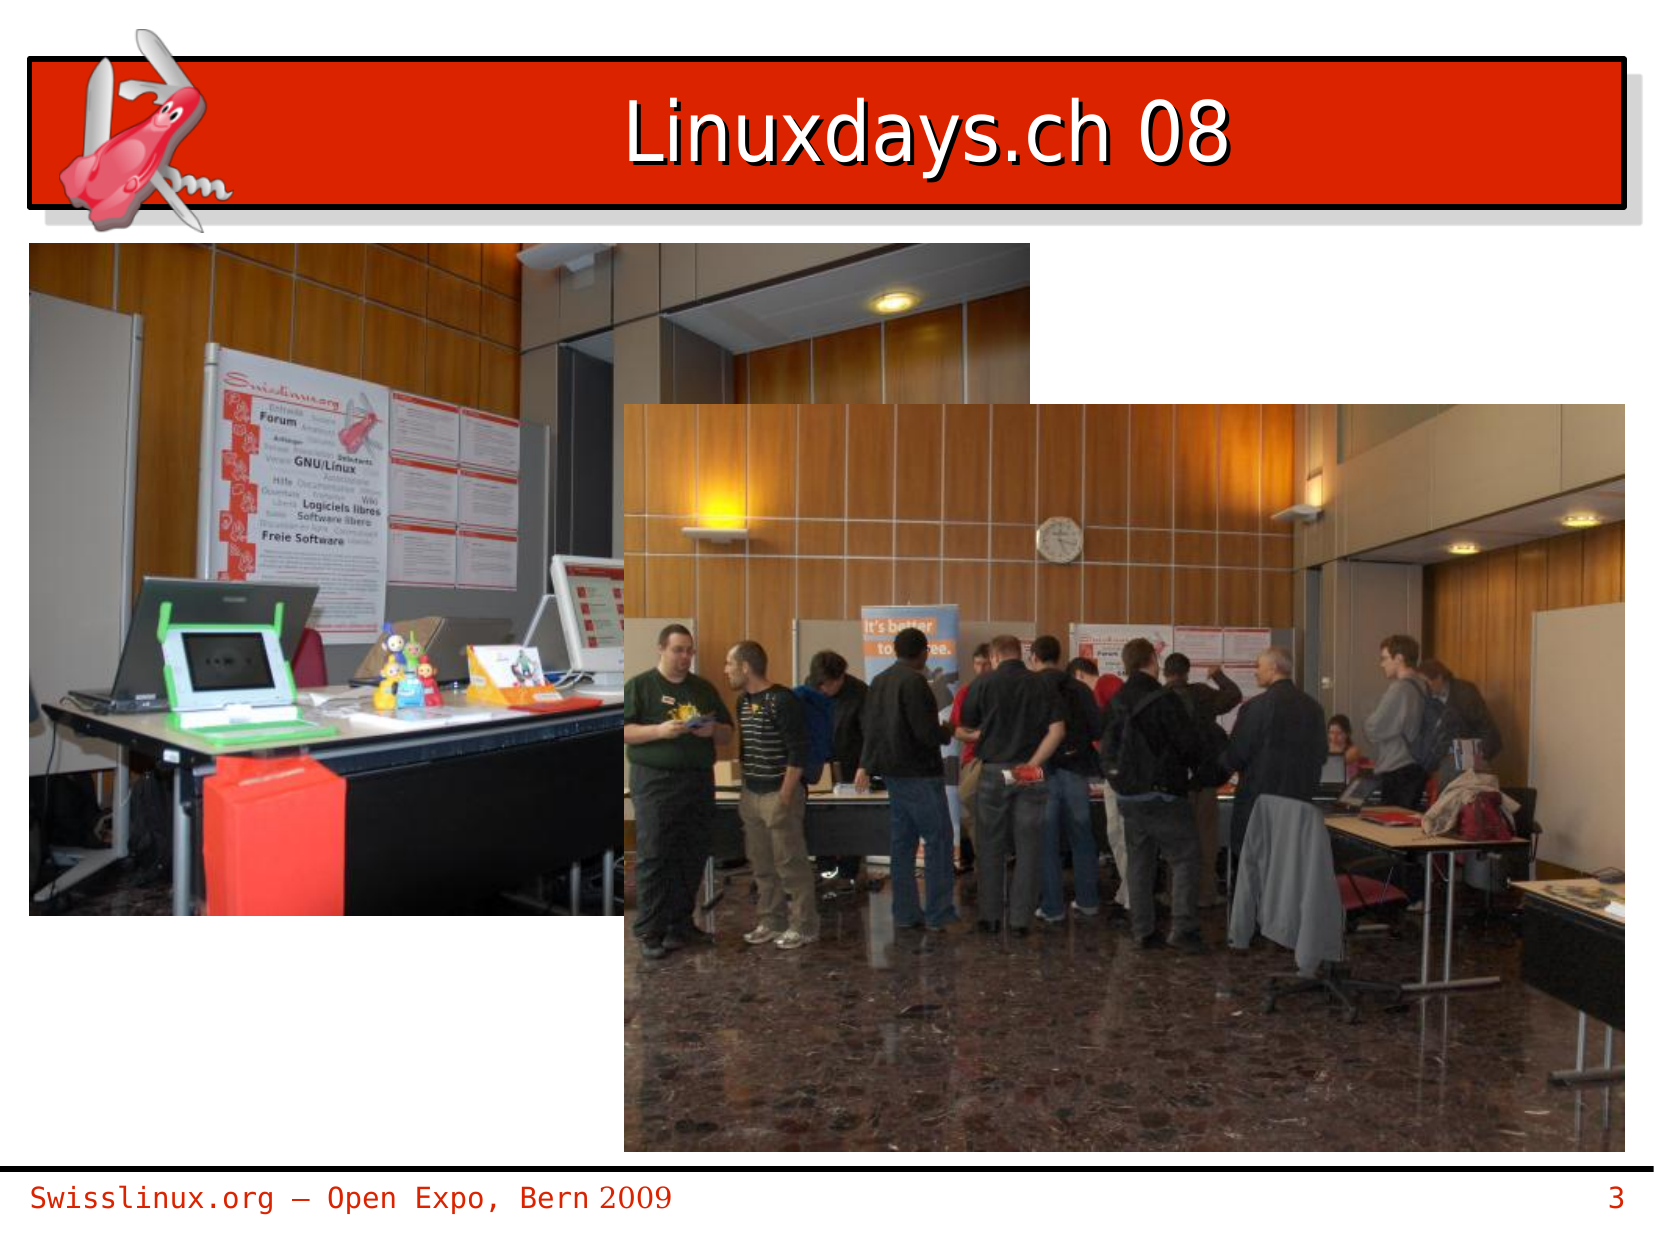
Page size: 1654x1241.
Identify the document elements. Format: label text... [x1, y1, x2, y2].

picture [59, 29, 234, 233]
title Linuxdays.ch 08 [259, 84, 1595, 182]
picture [29, 243, 1625, 1152]
